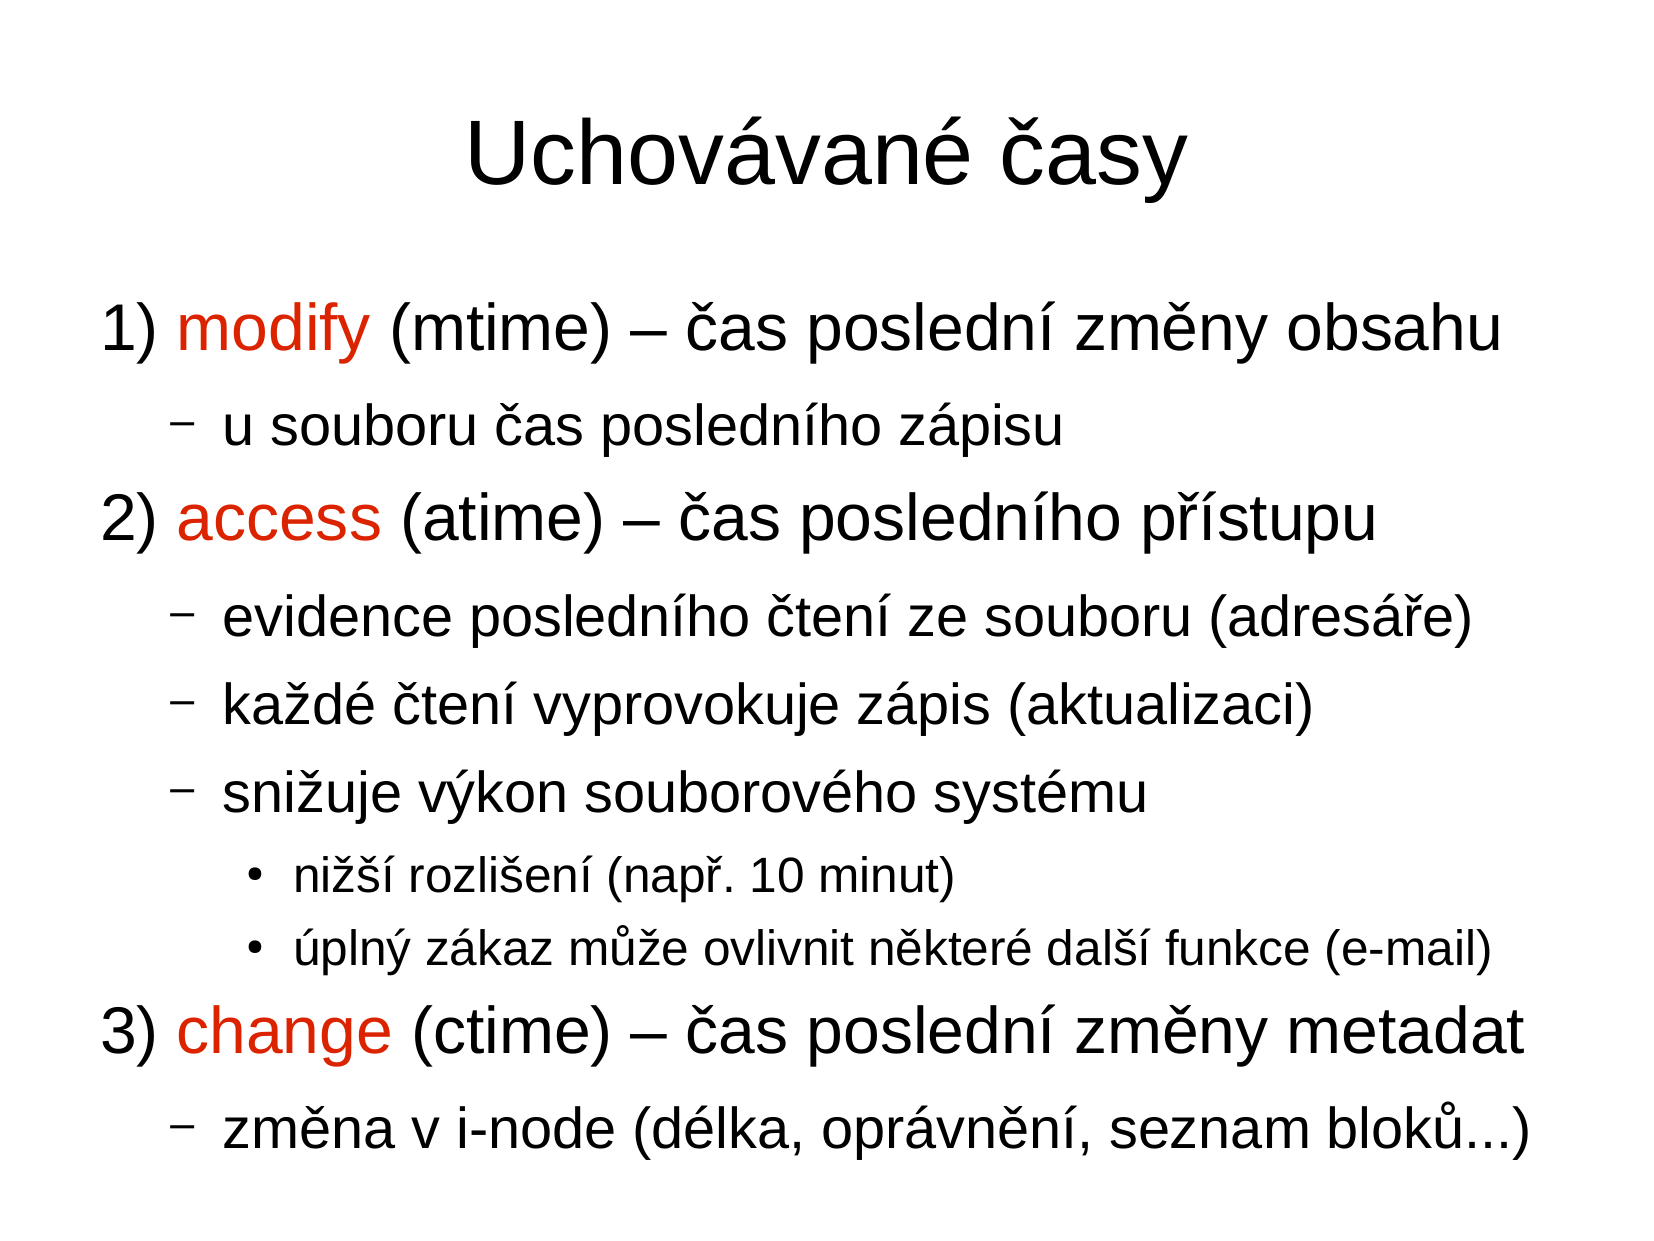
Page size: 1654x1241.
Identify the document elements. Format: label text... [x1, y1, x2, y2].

title Uchovávané časy [82, 56, 1571, 250]
list modify (mtime) – čas poslední změny obsahu u souboru čas posledního zápisu access (atime) – čas posledního přístupu evidence posledního čtení ze souboru (adresáře) každé čtení vyprovokuje zápis (aktualizaci) snižuje výkon souborového systému nižší rozlišení (např. 10 minut) úplný zákaz může ovlivnit některé další funkce (e-mail) change (ctime) – čas poslední změny metadat změna v i-node (délka, oprávnění, seznam bloků...) [82, 290, 1571, 1169]
